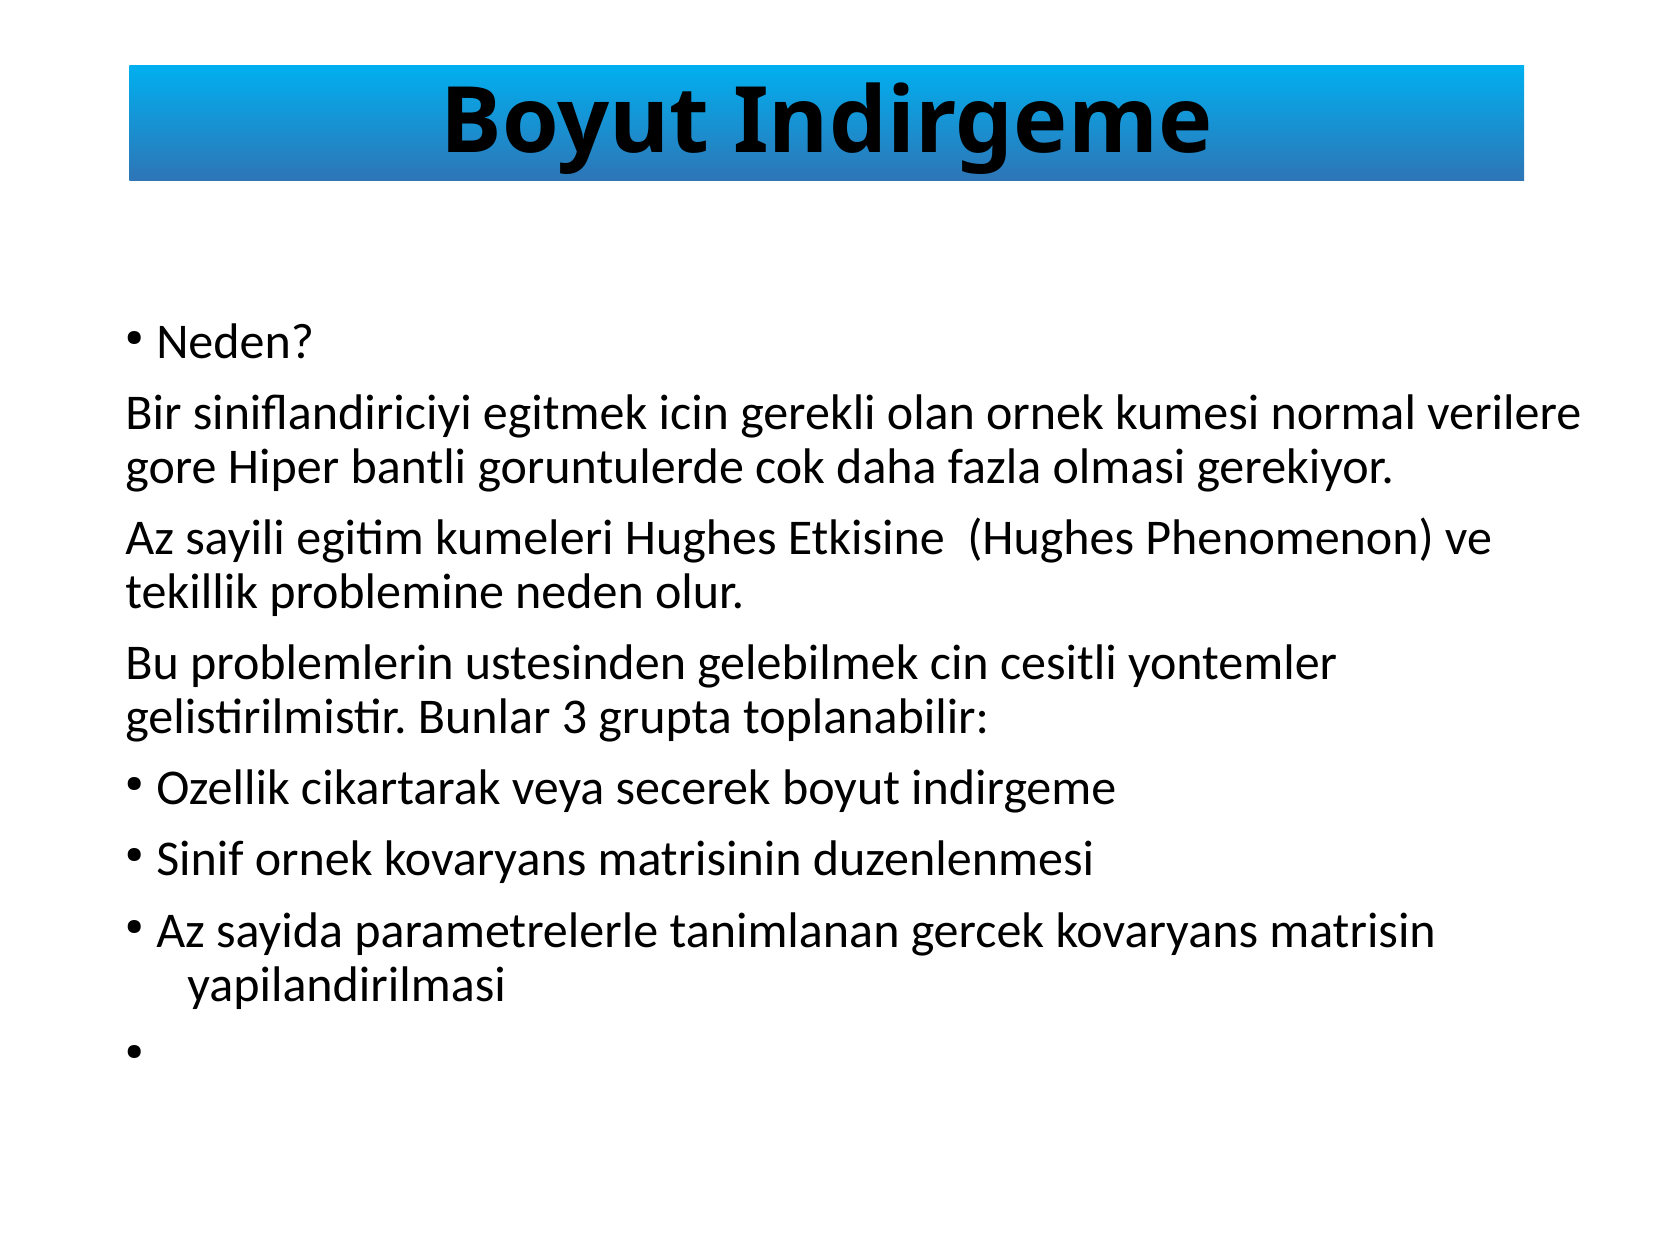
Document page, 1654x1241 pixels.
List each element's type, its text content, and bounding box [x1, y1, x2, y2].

text_box Boyut Indirgeme [129, 65, 1525, 181]
list Neden? Bir siniflandiriciyi egitmek icin gerekli olan ornek kumesi normal verilere gore Hiper bantli goruntulerde cok daha fazla olmasi gerekiyor. Az sayili egitim kumeleri Hughes Etkisine (Hughes Phenomenon) ve tekillik problemine neden olur. Bu problemlerin ustesinden gelebilmek cin cesitli yontemler gelistirilmistir. Bunlar 3 grupta toplanabilir: Ozellik cikartarak veya secerek boyut indirgeme Sinif ornek kovaryans matrisinin duzenlenmesi Az sayida parametrelerle tanimlanan gercek kovaryans matrisin yapilandirilmasi [110, 307, 1599, 1024]
